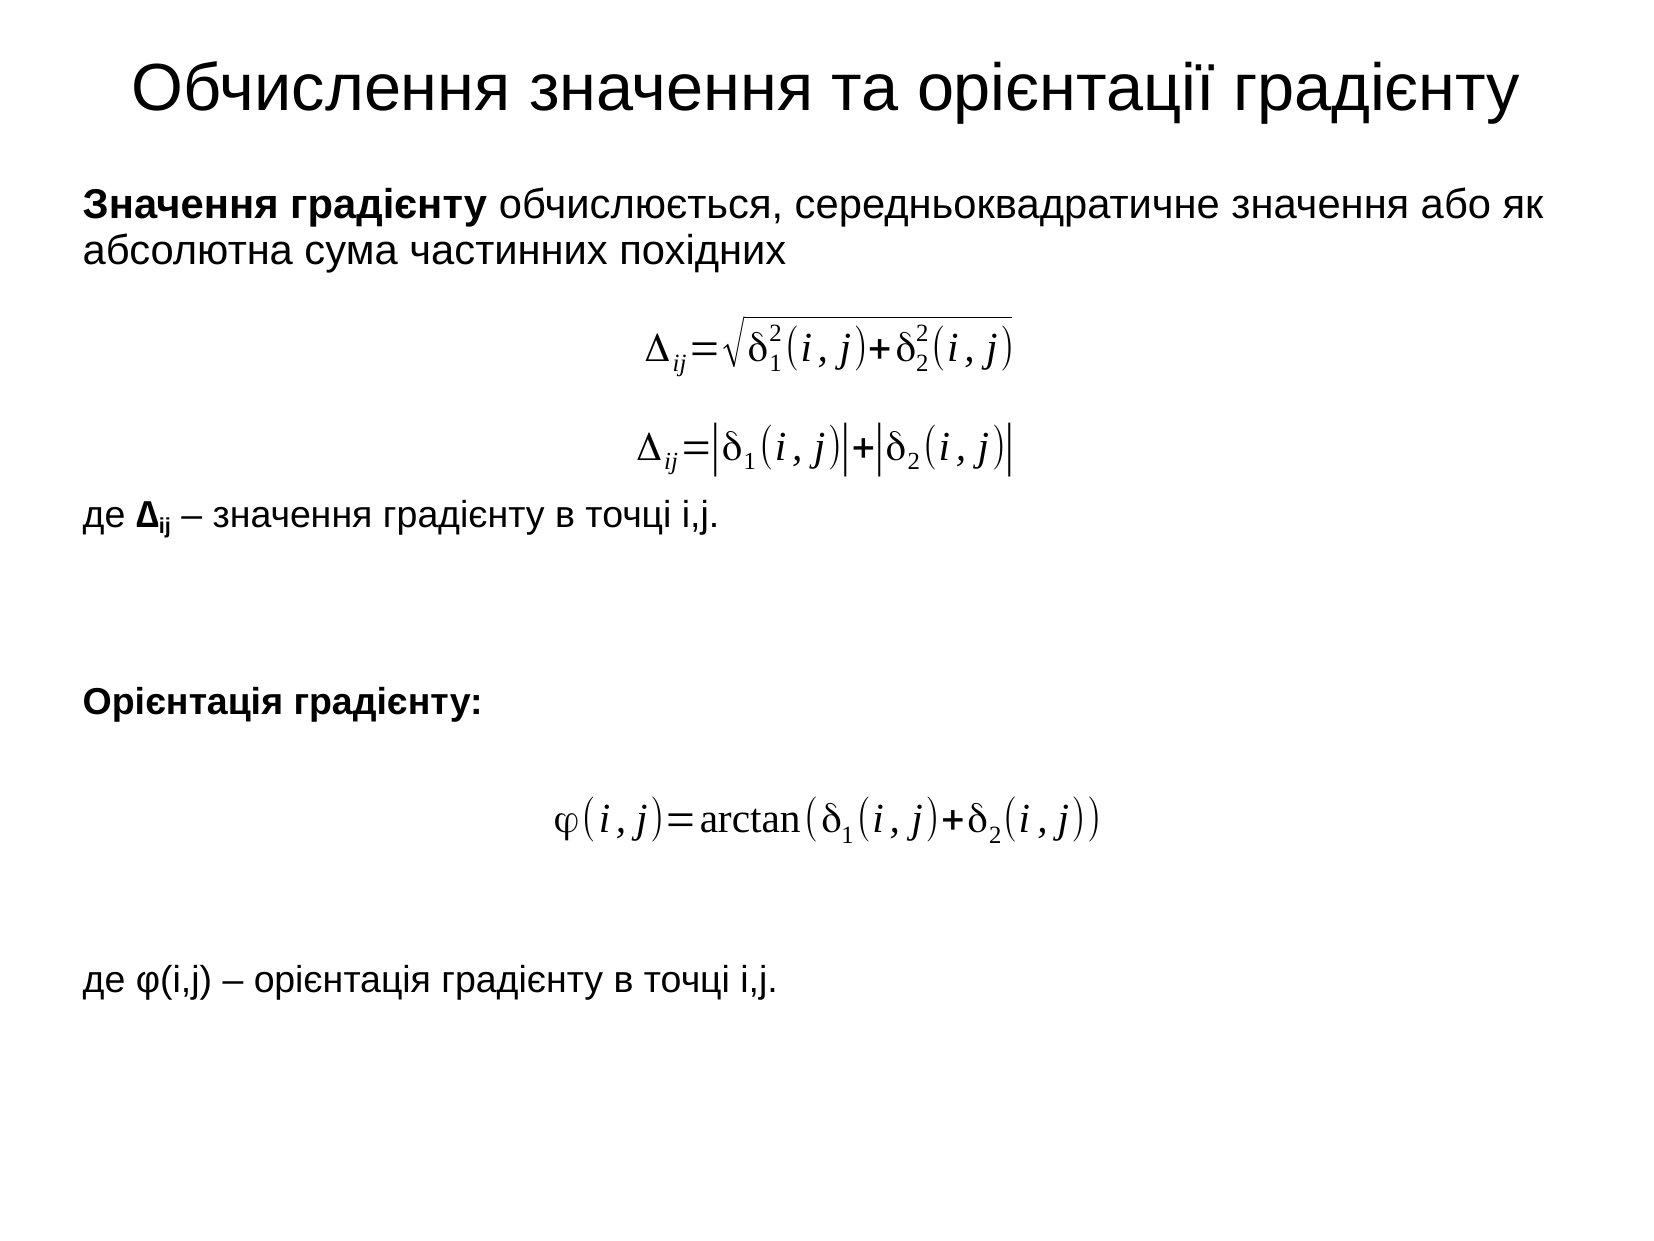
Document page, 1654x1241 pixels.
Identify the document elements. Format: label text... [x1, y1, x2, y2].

title Обчислення значення та орієнтації градієнту [82, 49, 1571, 180]
chart [547, 795, 1107, 848]
chart [629, 420, 1024, 478]
chart [638, 315, 1021, 377]
list Значення градієнту обчислюється, середньоквадратичне значення або як абсолютна сума частинних похідних де ∆ij – значення градієнту в точці i,j. Орієнтація градієнту: де φ(i,j) – орієнтація градієнту в точці i,j. [82, 180, 1571, 1051]
